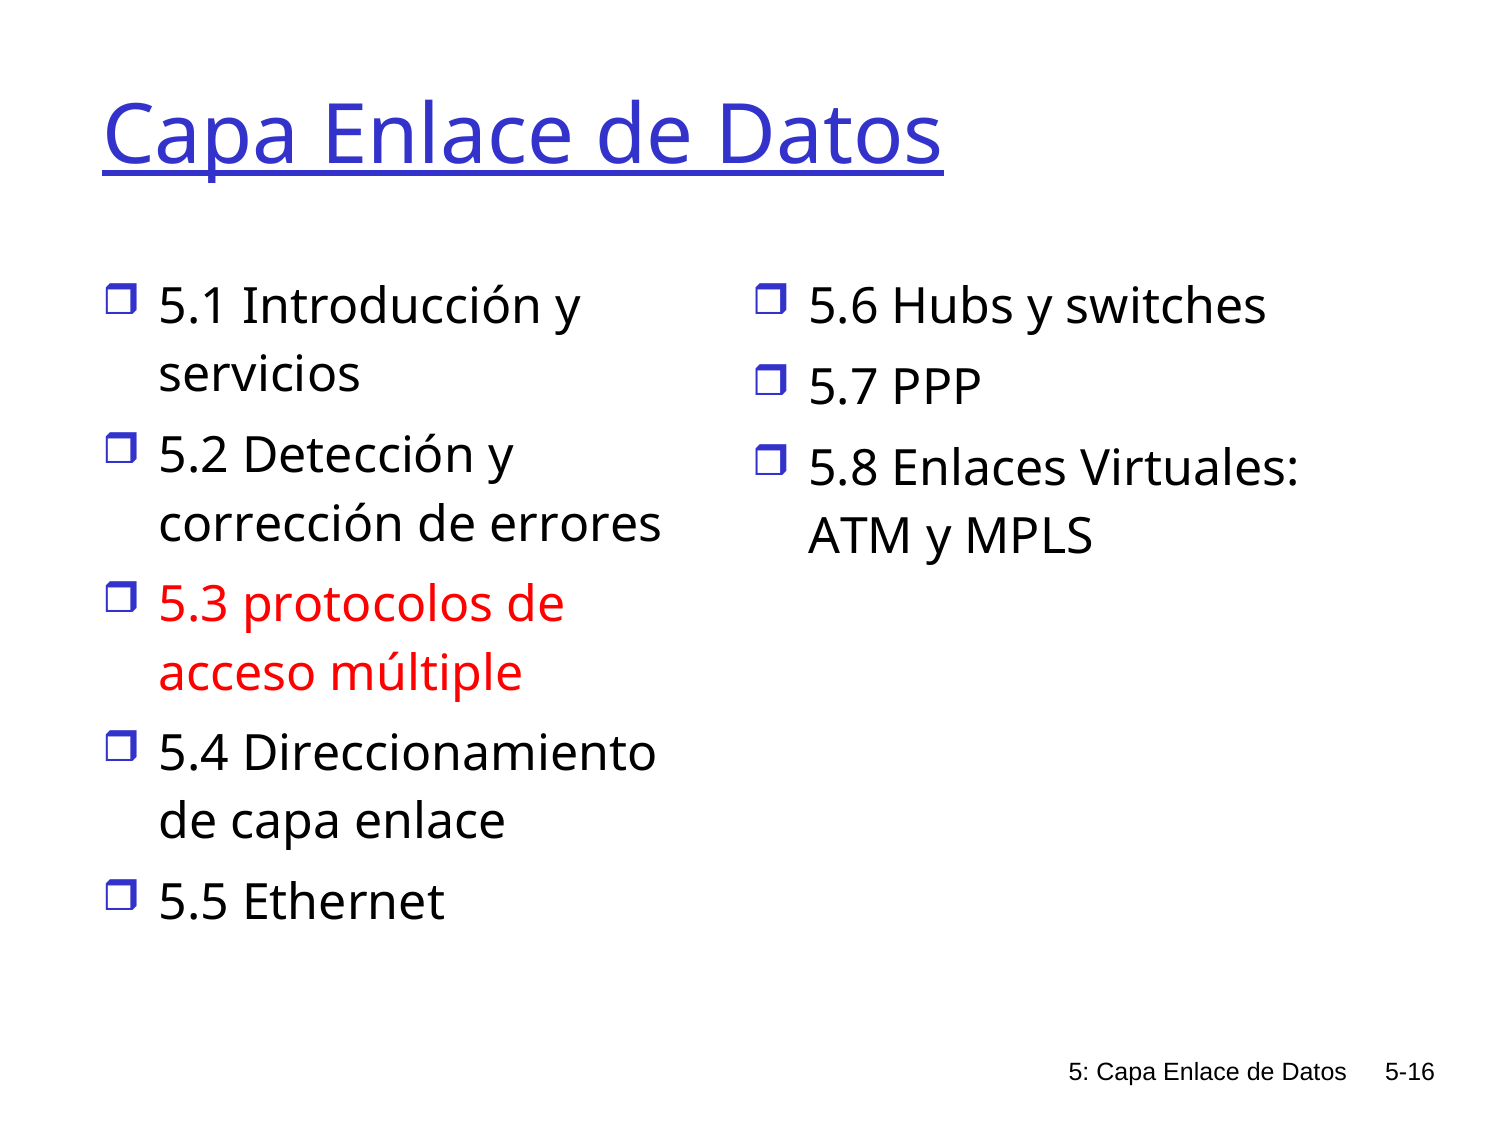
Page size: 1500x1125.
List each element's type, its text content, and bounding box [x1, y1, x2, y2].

list 5.6 Hubs y switches 5.7 PPP 5.8 Enlaces Virtuales: ATM y MPLS [737, 262, 1403, 1026]
list 5.1 Introducción y servicios 5.2 Detección y corrección de errores 5.3 protocolos de acceso múltiple 5.4 Direccionamiento de capa enlace 5.5 Ethernet [87, 262, 713, 1026]
title Capa Enlace de Datos [87, 37, 1363, 225]
